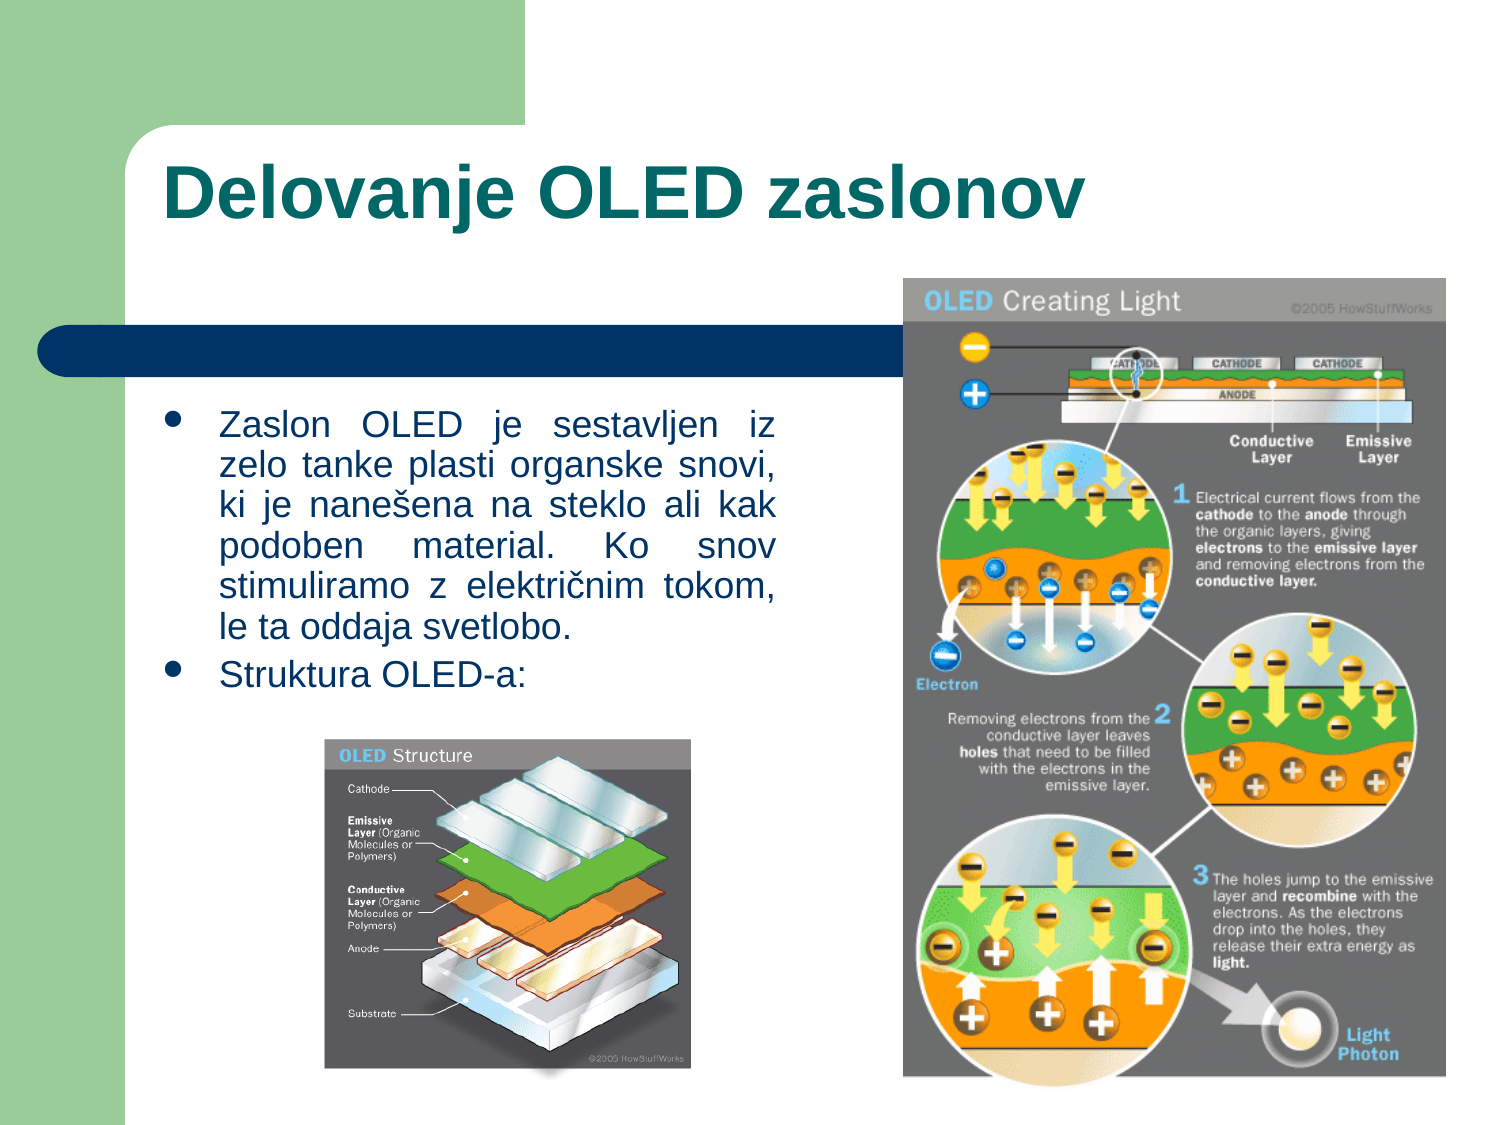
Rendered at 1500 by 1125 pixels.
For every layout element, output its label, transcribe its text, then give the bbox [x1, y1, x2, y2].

title Delovanje OLED zaslonov [147, 54, 1461, 243]
picture [903, 278, 1446, 1090]
picture [324, 739, 691, 1080]
list Zaslon OLED je sestavljen iz zelo tanke plasti organske snovi, ki je nanešena na steklo ali kak podoben material. Ko snov stimuliramo z električnim tokom, le ta oddaja svetlobo. Struktura OLED-a: [147, 397, 792, 1010]
